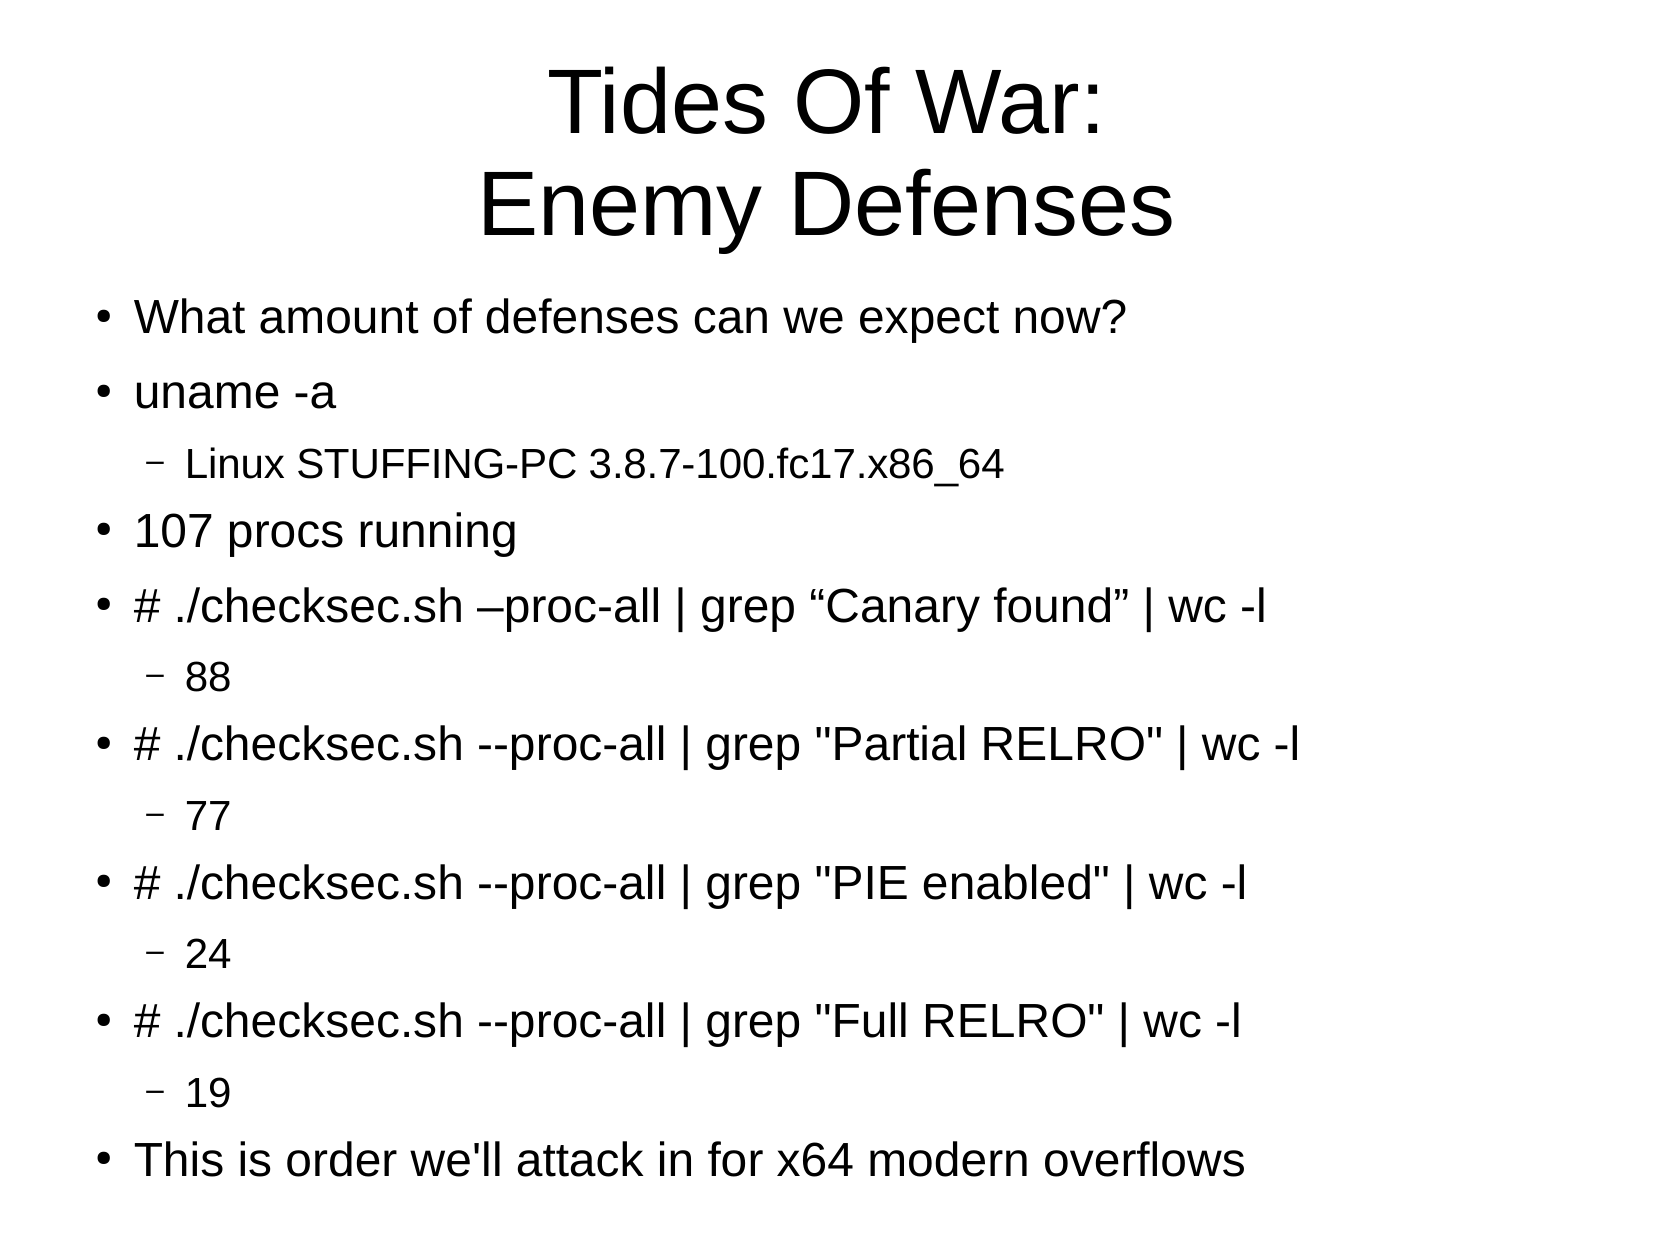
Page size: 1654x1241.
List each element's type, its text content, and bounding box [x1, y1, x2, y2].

list What amount of defenses can we expect now? uname -a Linux STUFFING-PC 3.8.7-100.fc17.x86_64 107 procs running # ./checksec.sh –proc-all | grep “Canary found” | wc -l 88 # ./checksec.sh --proc-all | grep "Partial RELRO" | wc -l 77 # ./checksec.sh --proc-all | grep "PIE enabled" | wc -l 24 # ./checksec.sh --proc-all | grep "Full RELRO" | wc -l 19 This is order we'll attack in for x64 modern overflows [82, 290, 1606, 1201]
title Tides Of War: Enemy Defenses [82, 49, 1571, 257]
